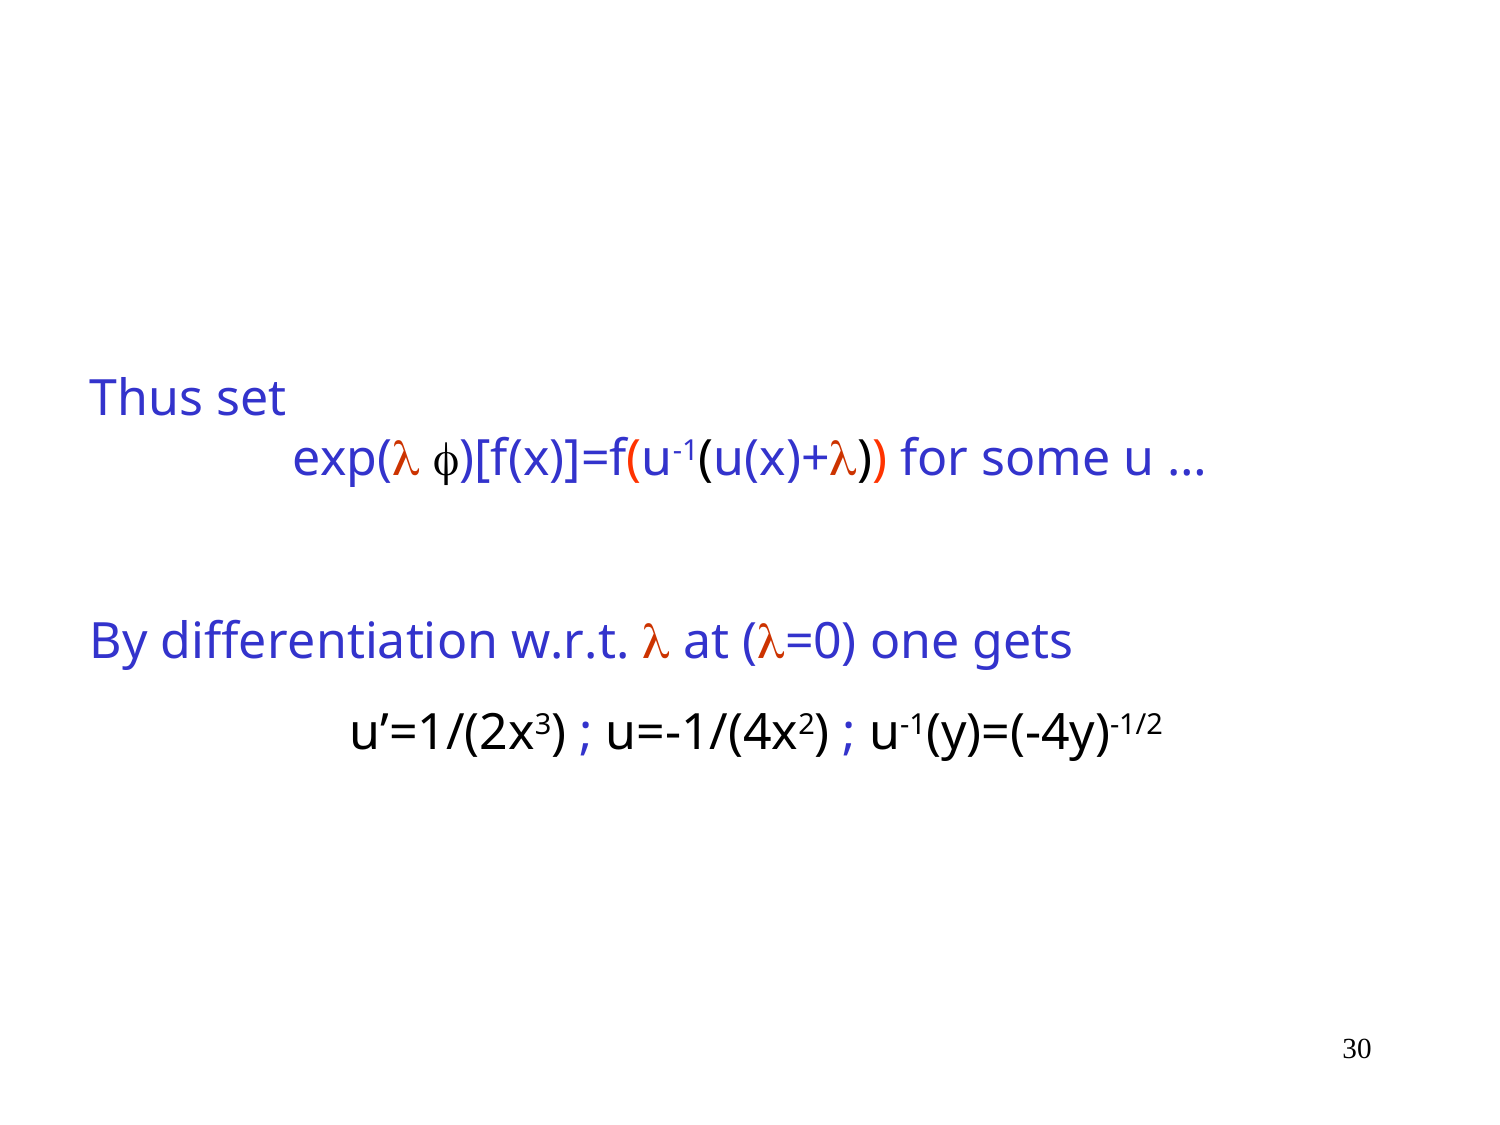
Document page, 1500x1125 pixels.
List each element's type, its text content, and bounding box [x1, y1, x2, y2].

text_box Thus set exp( )[f(x)]=f(u-1(u(x)+)) for some u … By differentiation w.r.t.  at (=0) one gets u’=1/(2x3) ; u=-1/(4x2) ; u-1(y)=(-4y)-1/2 [75, 358, 1438, 768]
